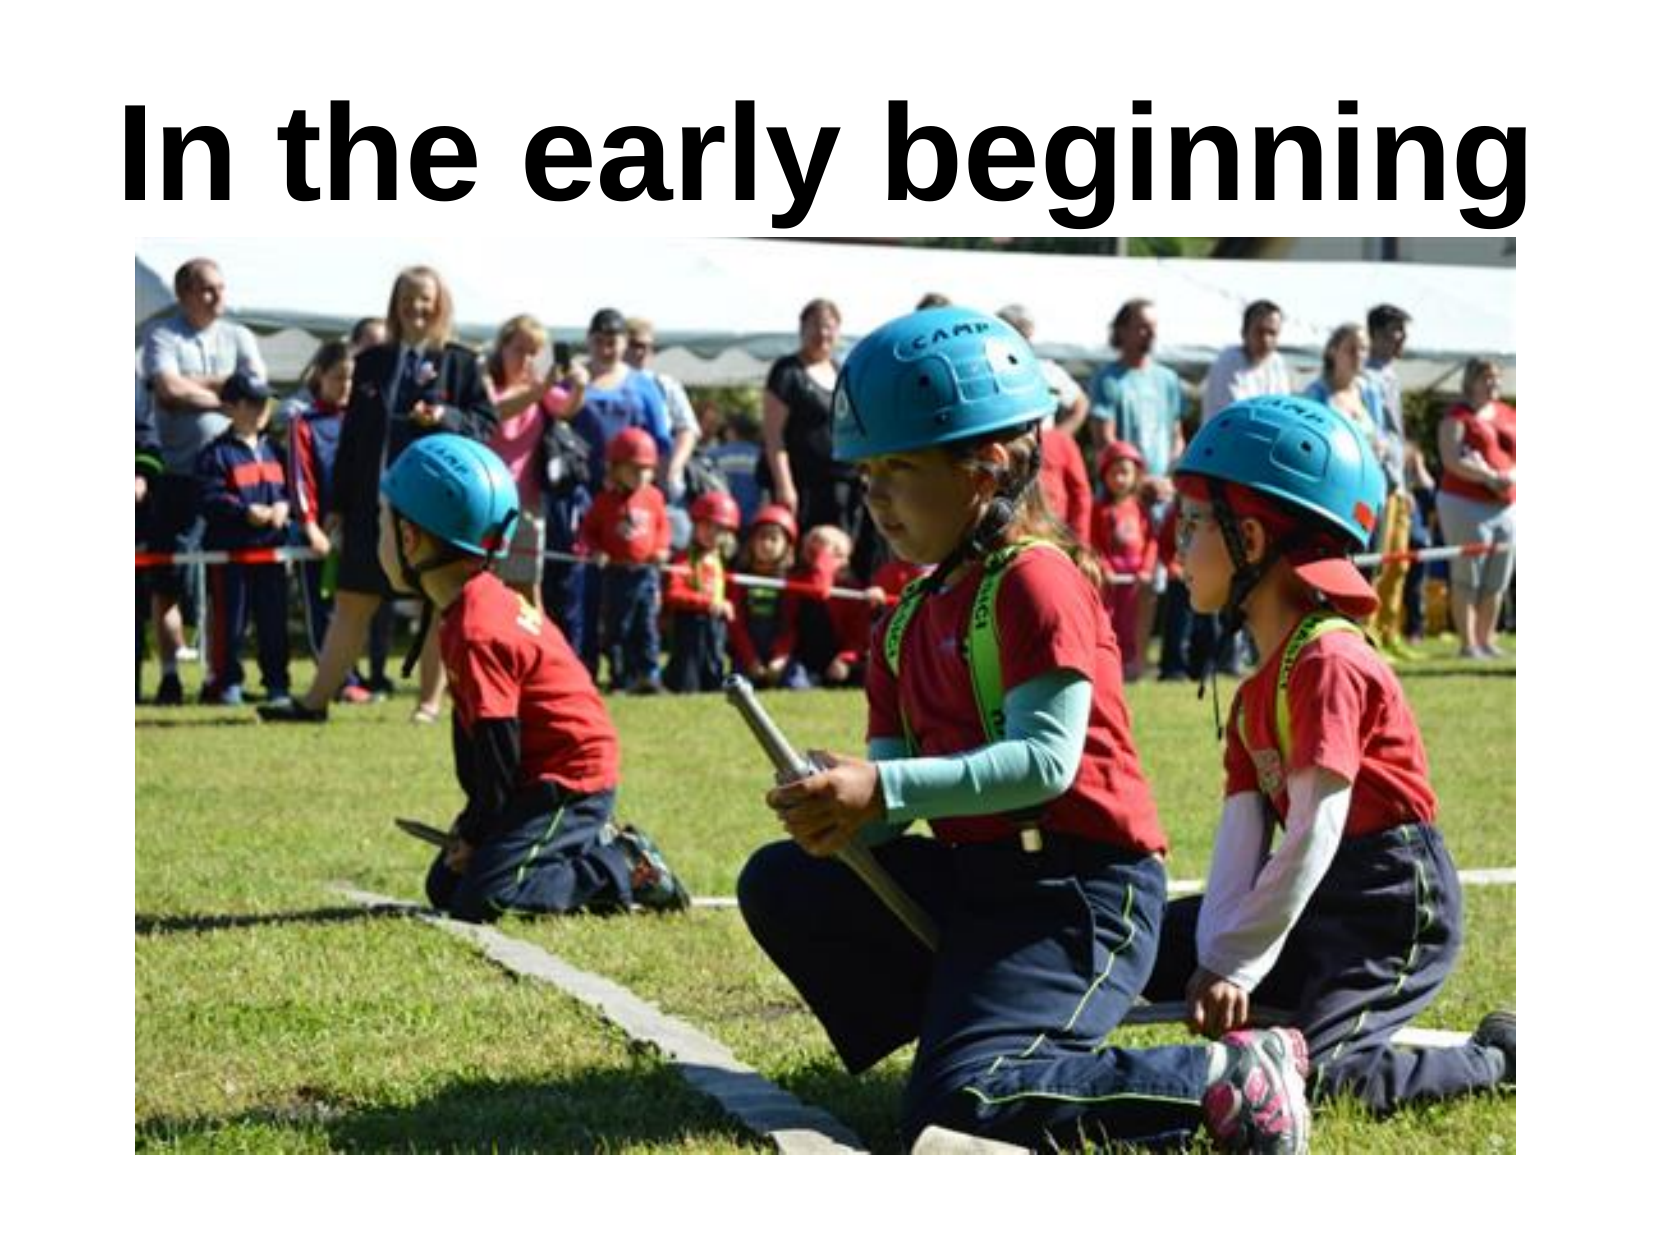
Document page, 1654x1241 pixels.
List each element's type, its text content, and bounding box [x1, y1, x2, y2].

picture [135, 237, 1516, 1156]
title In the early beginning [82, 49, 1571, 257]
